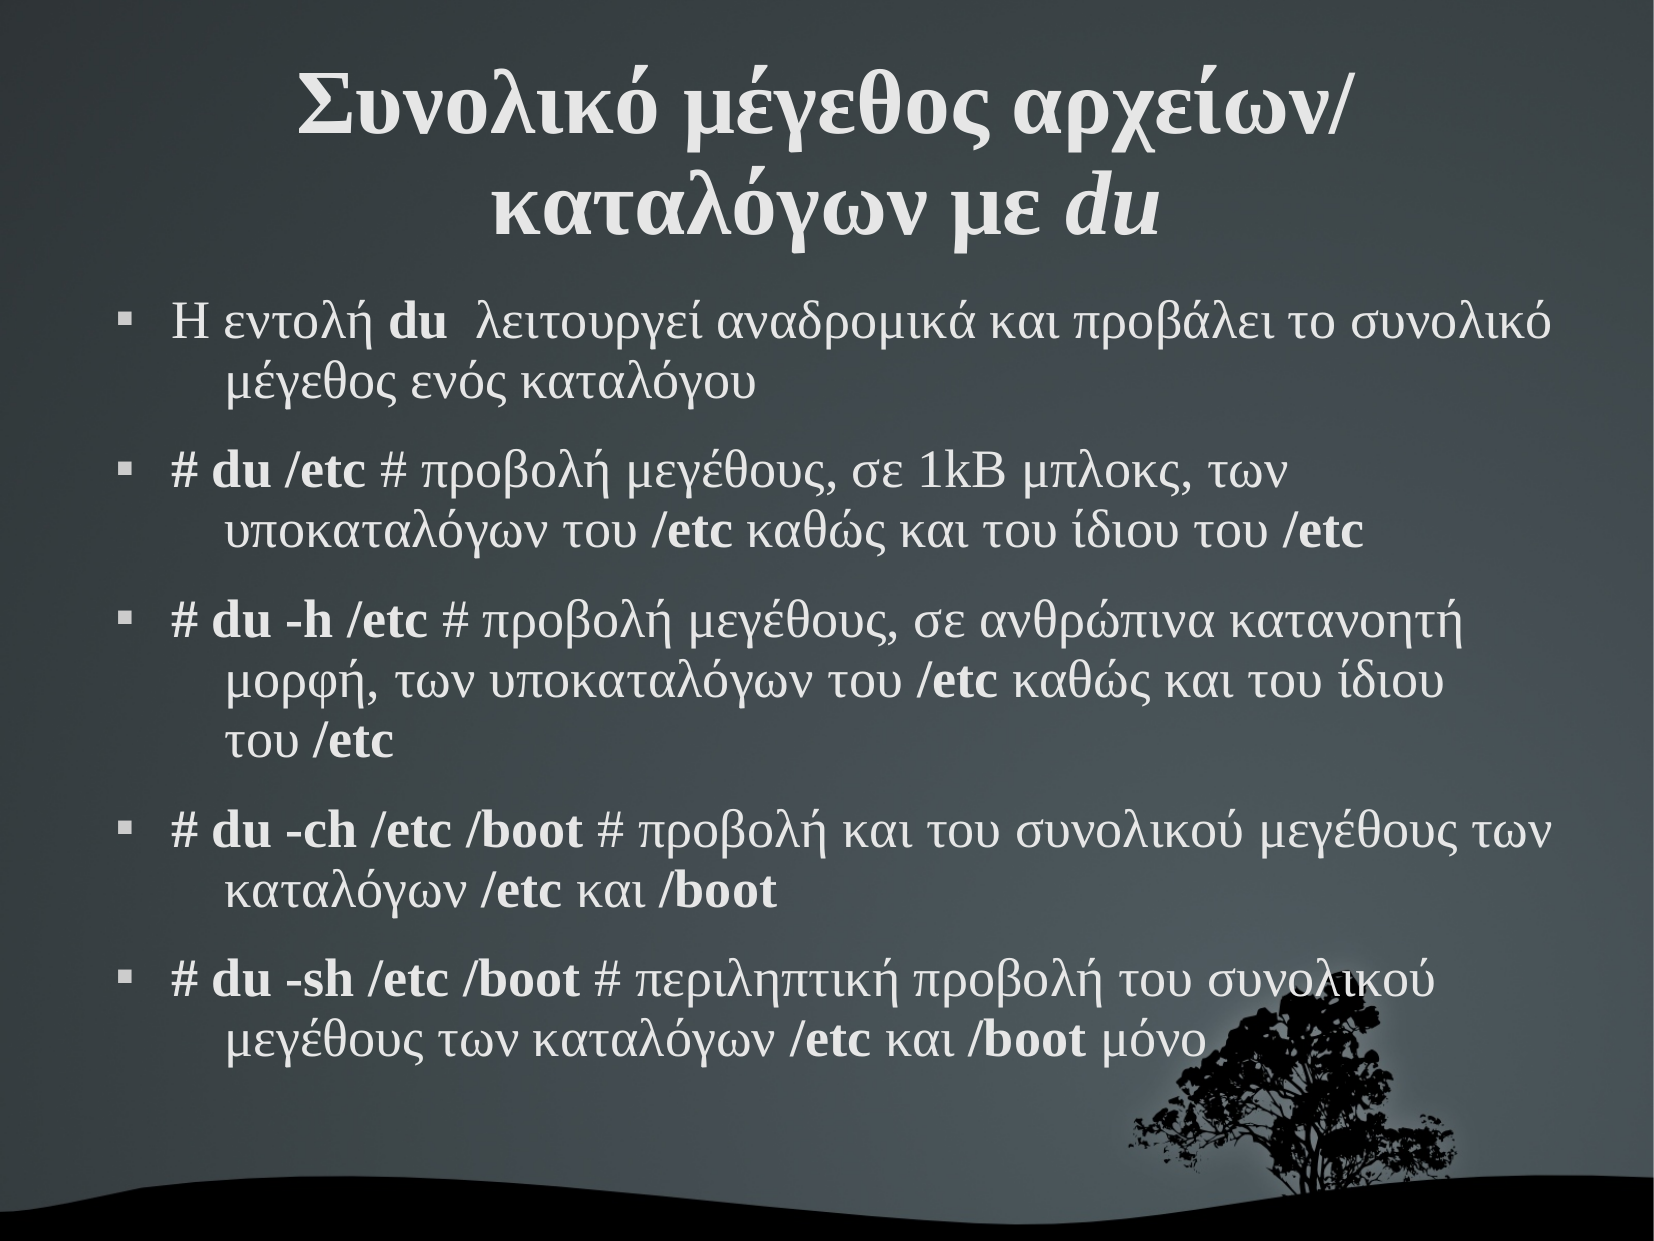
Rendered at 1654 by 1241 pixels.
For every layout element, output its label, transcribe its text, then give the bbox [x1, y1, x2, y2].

list Η εντολή du λειτουργεί αναδρομικά και προβάλει το συνολικό μέγεθος ενός καταλόγου # du /etc # προβολή μεγέθους, σε 1kB μπλοκς, των υποκαταλόγων του /etc καθώς και του ίδιου του /etc # du -h /etc # προβολή μεγέθους, σε ανθρώπινα κατανοητή μορφή, των υποκαταλόγων του /etc καθώς και του ίδιου του /etc # du -ch /etc /boot # προβολή και του συνολικού μεγέθους των καταλόγων /etc και /boot # du -sh /etc /boot # περιληπτική προβολή του συνολικού μεγέθους των καταλόγων /etc και /boot μόνο [82, 290, 1571, 1182]
picture [0, 0, 1654, 1241]
title Συνολικό μέγεθος αρχείων/ καταλόγων με du [82, 33, 1571, 273]
